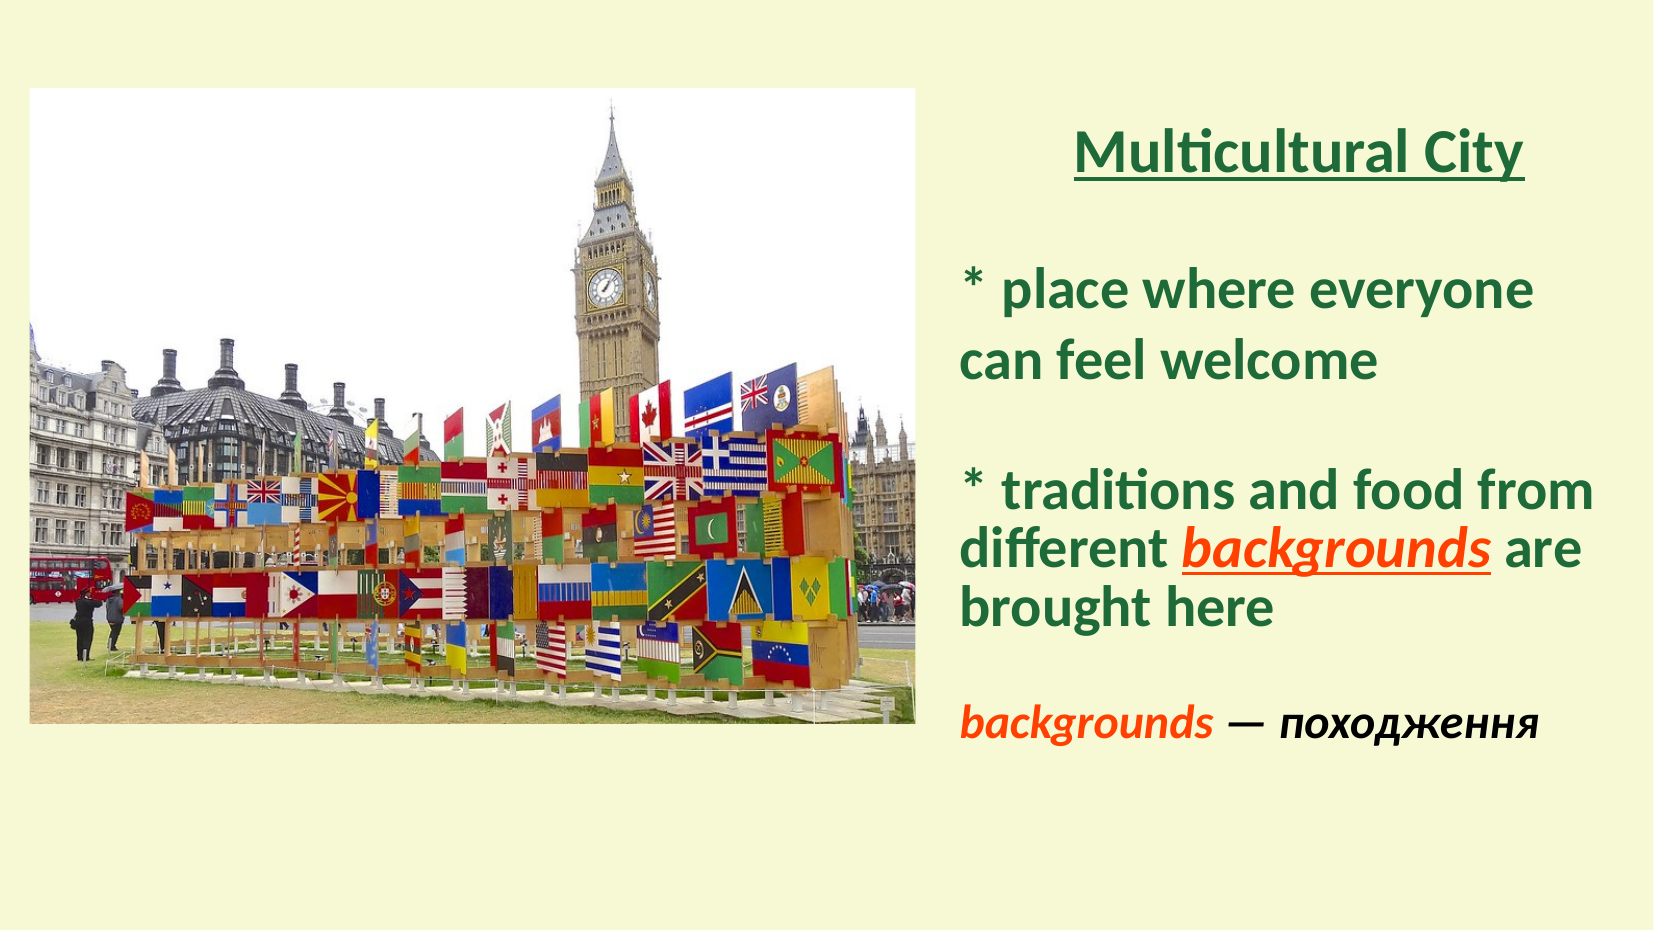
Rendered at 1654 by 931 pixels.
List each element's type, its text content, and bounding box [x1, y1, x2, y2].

picture [29, 88, 916, 724]
text_box Multicultural City * place where everyone can feel welcome * traditions and food from different backgrounds are brought here backgrounds — походження [944, 118, 1654, 810]
